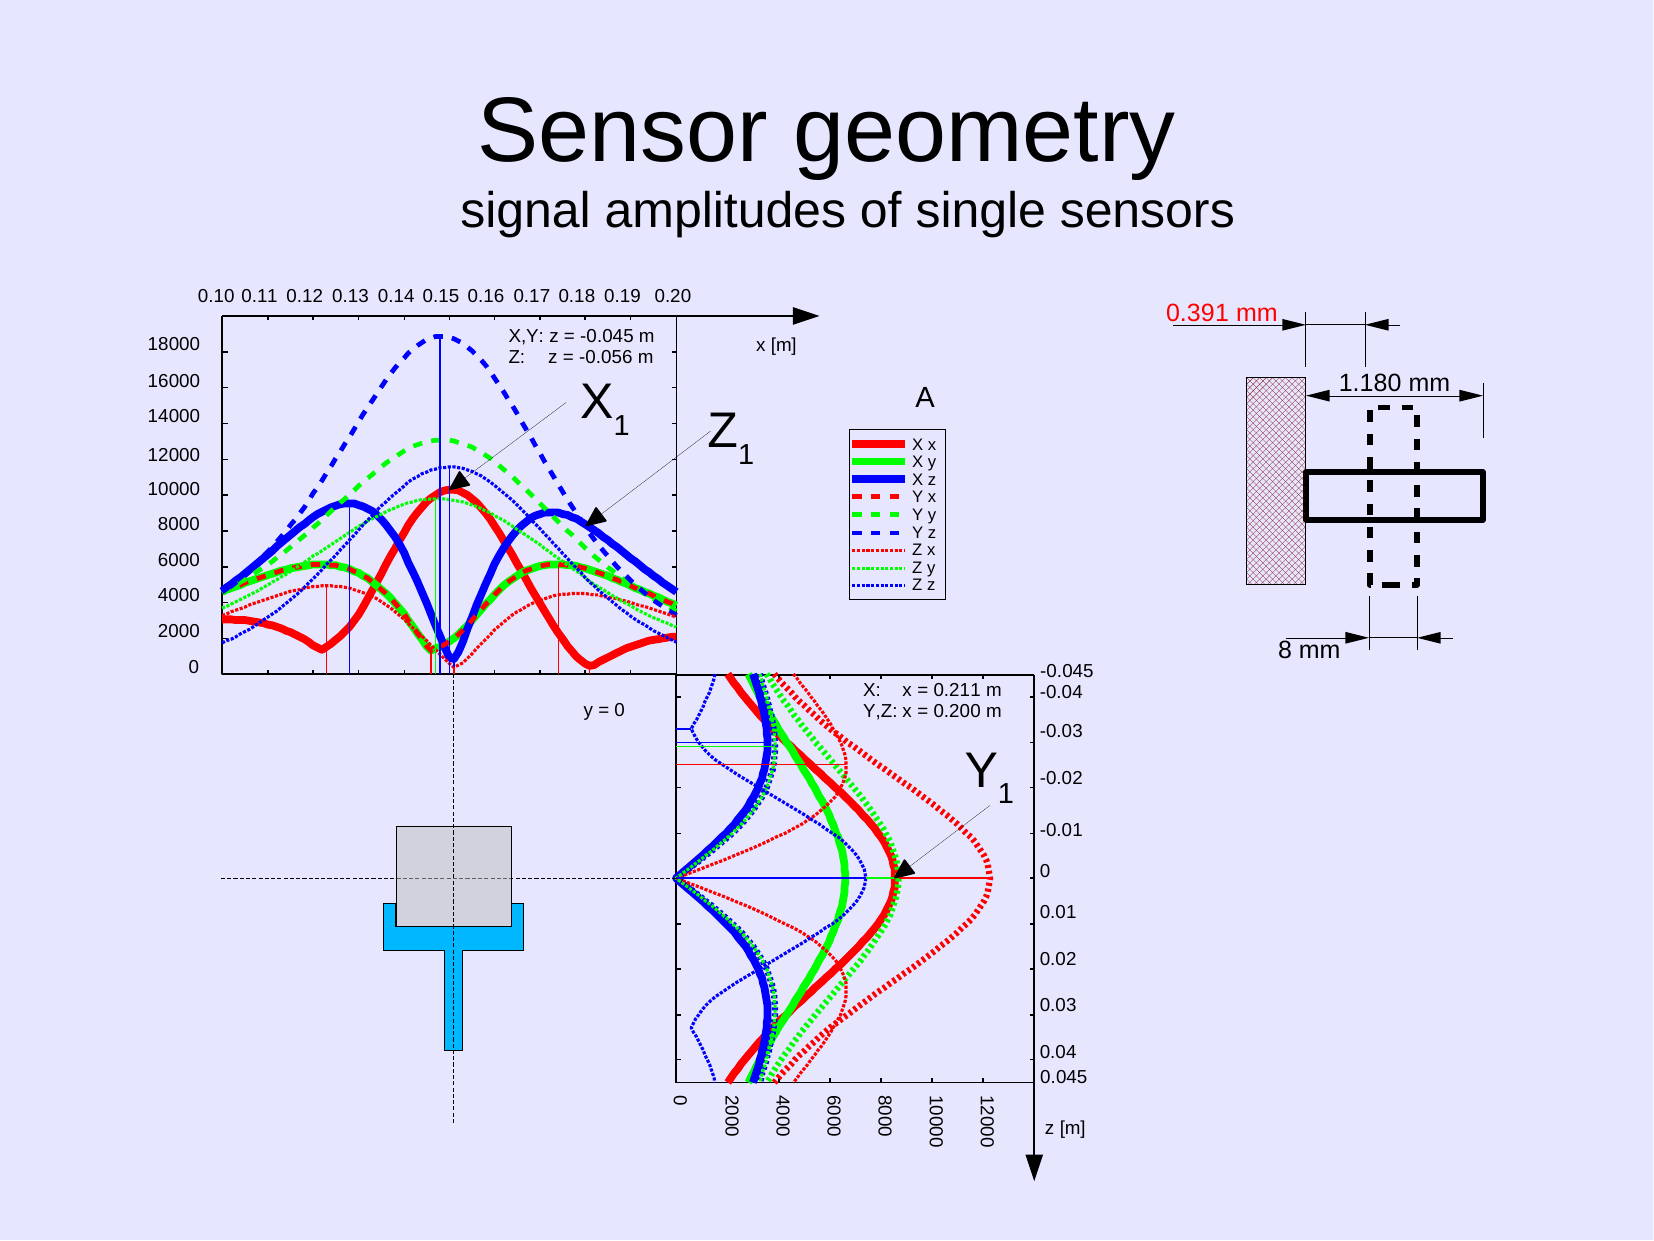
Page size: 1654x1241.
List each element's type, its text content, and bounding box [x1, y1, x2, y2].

text_box 18000 [147, 333, 201, 355]
text_box y = 0 [583, 699, 625, 721]
text_box Y y [912, 505, 937, 522]
text_box 0.19 [604, 285, 642, 306]
text_box 16000 [147, 369, 201, 391]
text_box -0.045 [1040, 660, 1094, 682]
text_box 0.18 [558, 285, 596, 306]
text_box 0.045 [1040, 1066, 1088, 1088]
text_box x [m] [756, 334, 797, 356]
text_box X1 [580, 373, 630, 442]
text_box 8000 [874, 1095, 896, 1138]
text_box [1246, 377, 1306, 585]
title Sensor geometry [82, 25, 1571, 233]
text_box 10000 [147, 478, 201, 500]
text_box X z [912, 470, 936, 487]
text_box signal amplitudes of single sensors [460, 182, 1236, 238]
text_box Y x [912, 487, 937, 505]
text_box 0.20 [654, 285, 692, 306]
text_box 6000 [157, 549, 201, 570]
text_box 8000 [157, 513, 201, 535]
text_box 0.14 [377, 285, 415, 306]
text_box 0 [188, 656, 200, 678]
text_box 0.10 [197, 285, 235, 306]
text_box -0.04 [1039, 681, 1083, 703]
text_box 14000 [147, 405, 201, 427]
text_box 2000 [721, 1095, 743, 1138]
text_box 0.01 [1039, 901, 1077, 923]
text_box Z y [912, 558, 918, 575]
text_box 0.16 [467, 285, 505, 306]
text_box X y [912, 452, 936, 470]
text_box X,Y: z = -0.045 m Z: z = -0.056 m [508, 325, 655, 367]
text_box 0.17 [513, 285, 551, 306]
text_box 0.04 [1039, 1041, 1077, 1063]
text_box A [915, 381, 935, 415]
text_box -0.02 [1039, 767, 1083, 789]
text_box Y z [912, 522, 918, 540]
text_box 12000 [977, 1095, 998, 1148]
text_box 2000 [157, 620, 201, 642]
text_box Z x [912, 540, 918, 558]
text_box -0.03 [1039, 720, 1083, 742]
text_box 0.11 [241, 285, 279, 306]
text_box -0.01 [1039, 819, 1083, 841]
text_box 0 [669, 1095, 691, 1106]
text_box 0.15 [422, 285, 460, 306]
text_box 4000 [157, 584, 201, 606]
text_box 0.12 [286, 285, 324, 306]
text_box 0 [1039, 860, 1051, 882]
text_box z [m] [1045, 1117, 1086, 1139]
text_box 0.03 [1039, 994, 1077, 1016]
text_box [918, 517, 945, 588]
text_box [383, 826, 524, 1051]
text_box 0.02 [1039, 948, 1077, 969]
text_box X: x = 0.211 m Y,Z: x = 0.200 m [863, 679, 1002, 722]
text_box X x [912, 435, 936, 452]
text_box 10000 [926, 1095, 947, 1148]
text_box 6000 [823, 1095, 845, 1138]
text_box 0.13 [332, 285, 369, 306]
text_box Y1 [964, 741, 1015, 810]
text_box Z1 [707, 402, 755, 470]
text_box 12000 [147, 444, 201, 466]
text_box Z z [912, 575, 936, 595]
text_box 4000 [772, 1095, 794, 1138]
